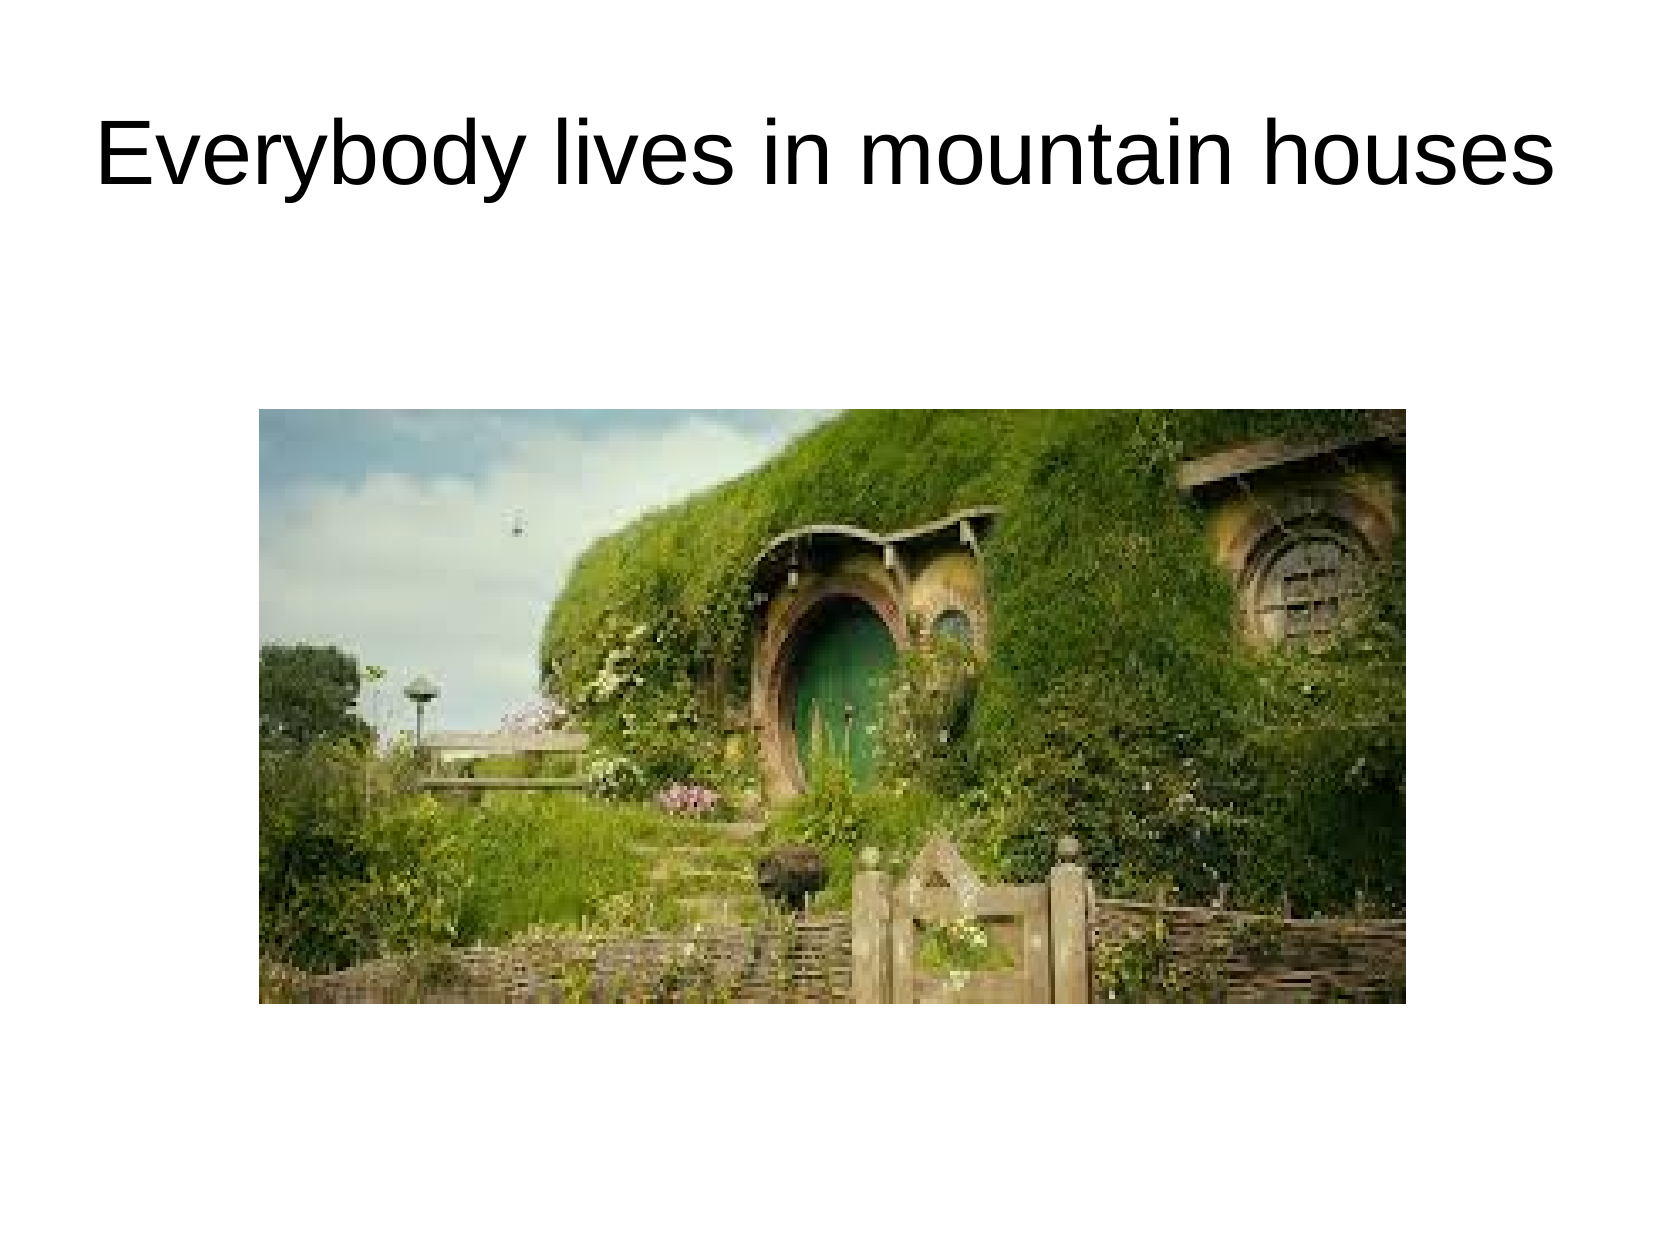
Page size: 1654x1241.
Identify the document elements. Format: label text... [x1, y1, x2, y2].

text_box [82, 290, 1571, 1109]
title Everybody lives in mountain houses [82, 49, 1571, 257]
picture [259, 409, 1406, 1004]
